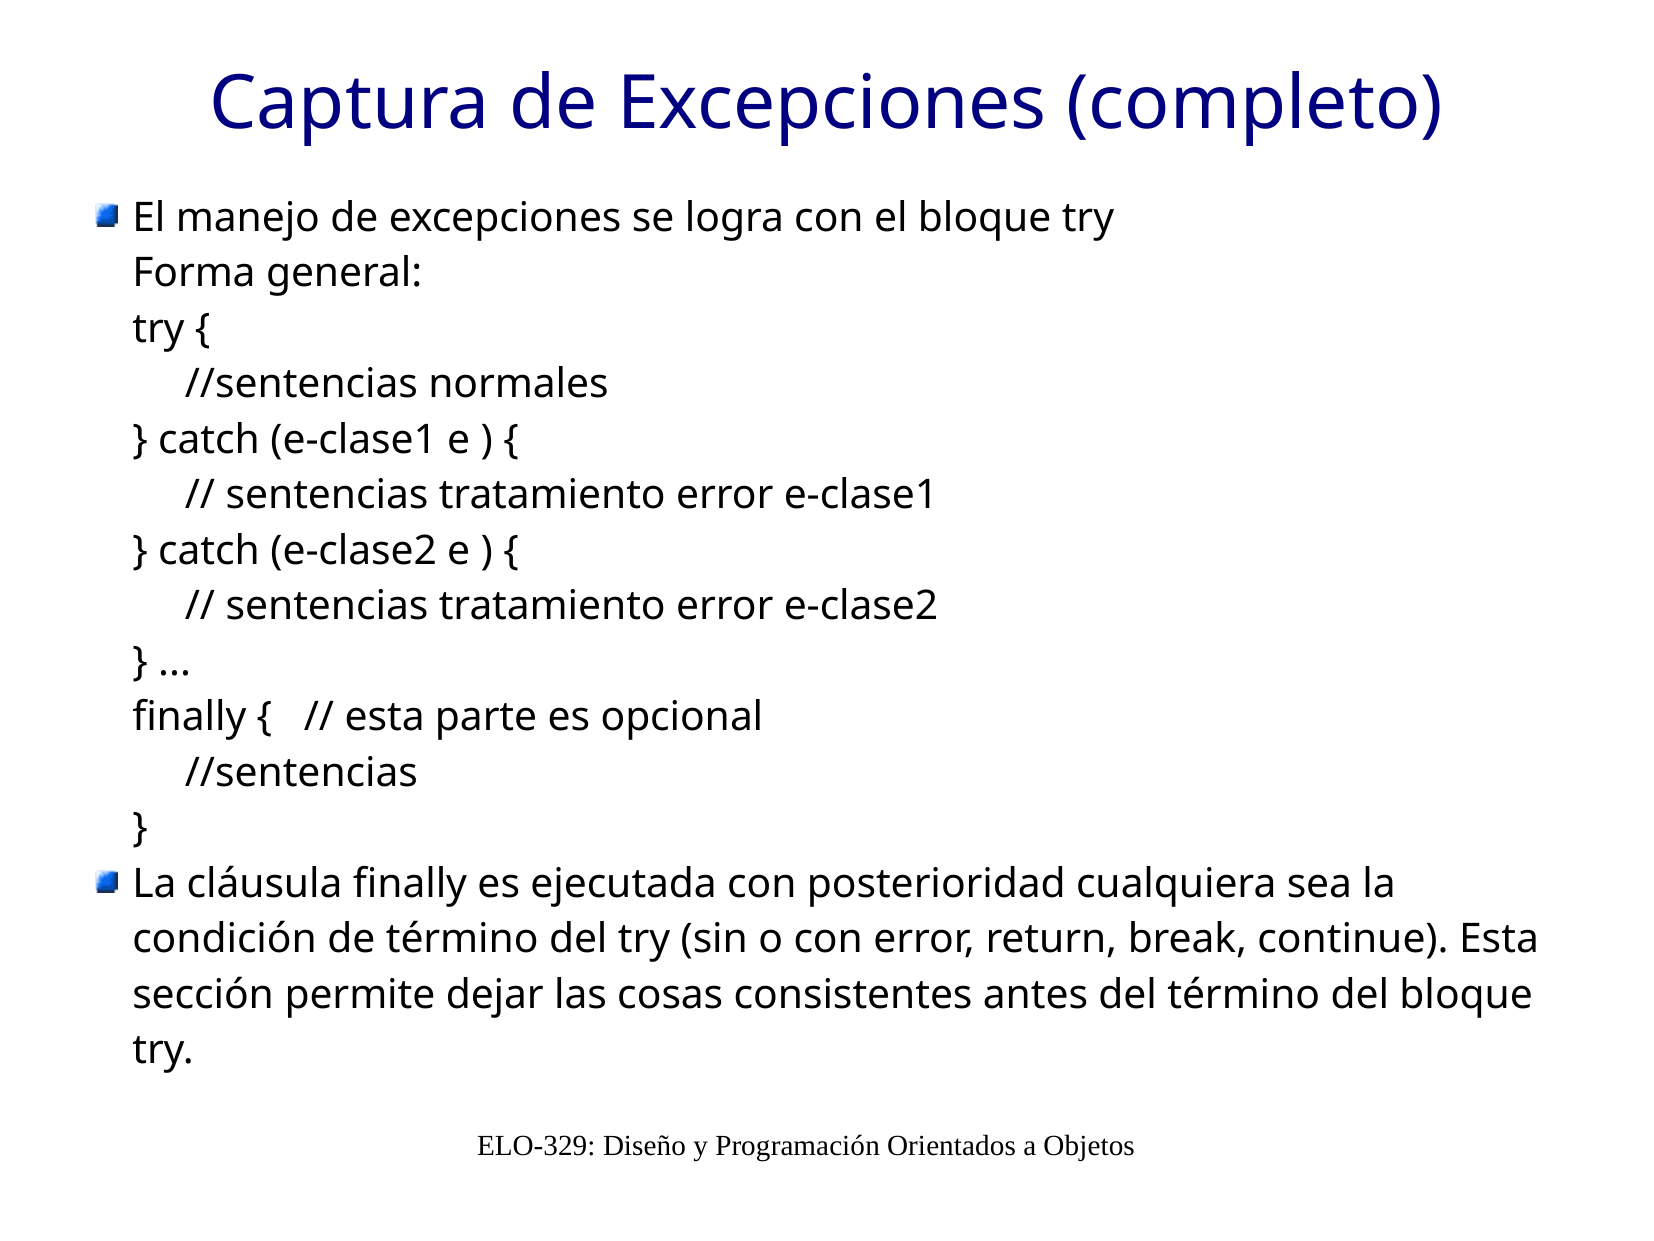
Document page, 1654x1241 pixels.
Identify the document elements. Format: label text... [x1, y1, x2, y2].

list El manejo de excepciones se logra con el bloque try Forma general: try { //sentencias normales } catch (e-clase1 e ) { // sentencias tratamiento error e-clase1 } catch (e-clase2 e ) { // sentencias tratamiento error e-clase2 } ... finally { // esta parte es opcional //sentencias } La cláusula finally es ejecutada con posterioridad cualquiera sea la condición de término del try (sin o con error, return, break, continue). Esta sección permite dejar las cosas consistentes antes del término del bloque try. [82, 187, 1571, 1082]
title Captura de Excepciones (completo)‏ [82, 49, 1571, 151]
